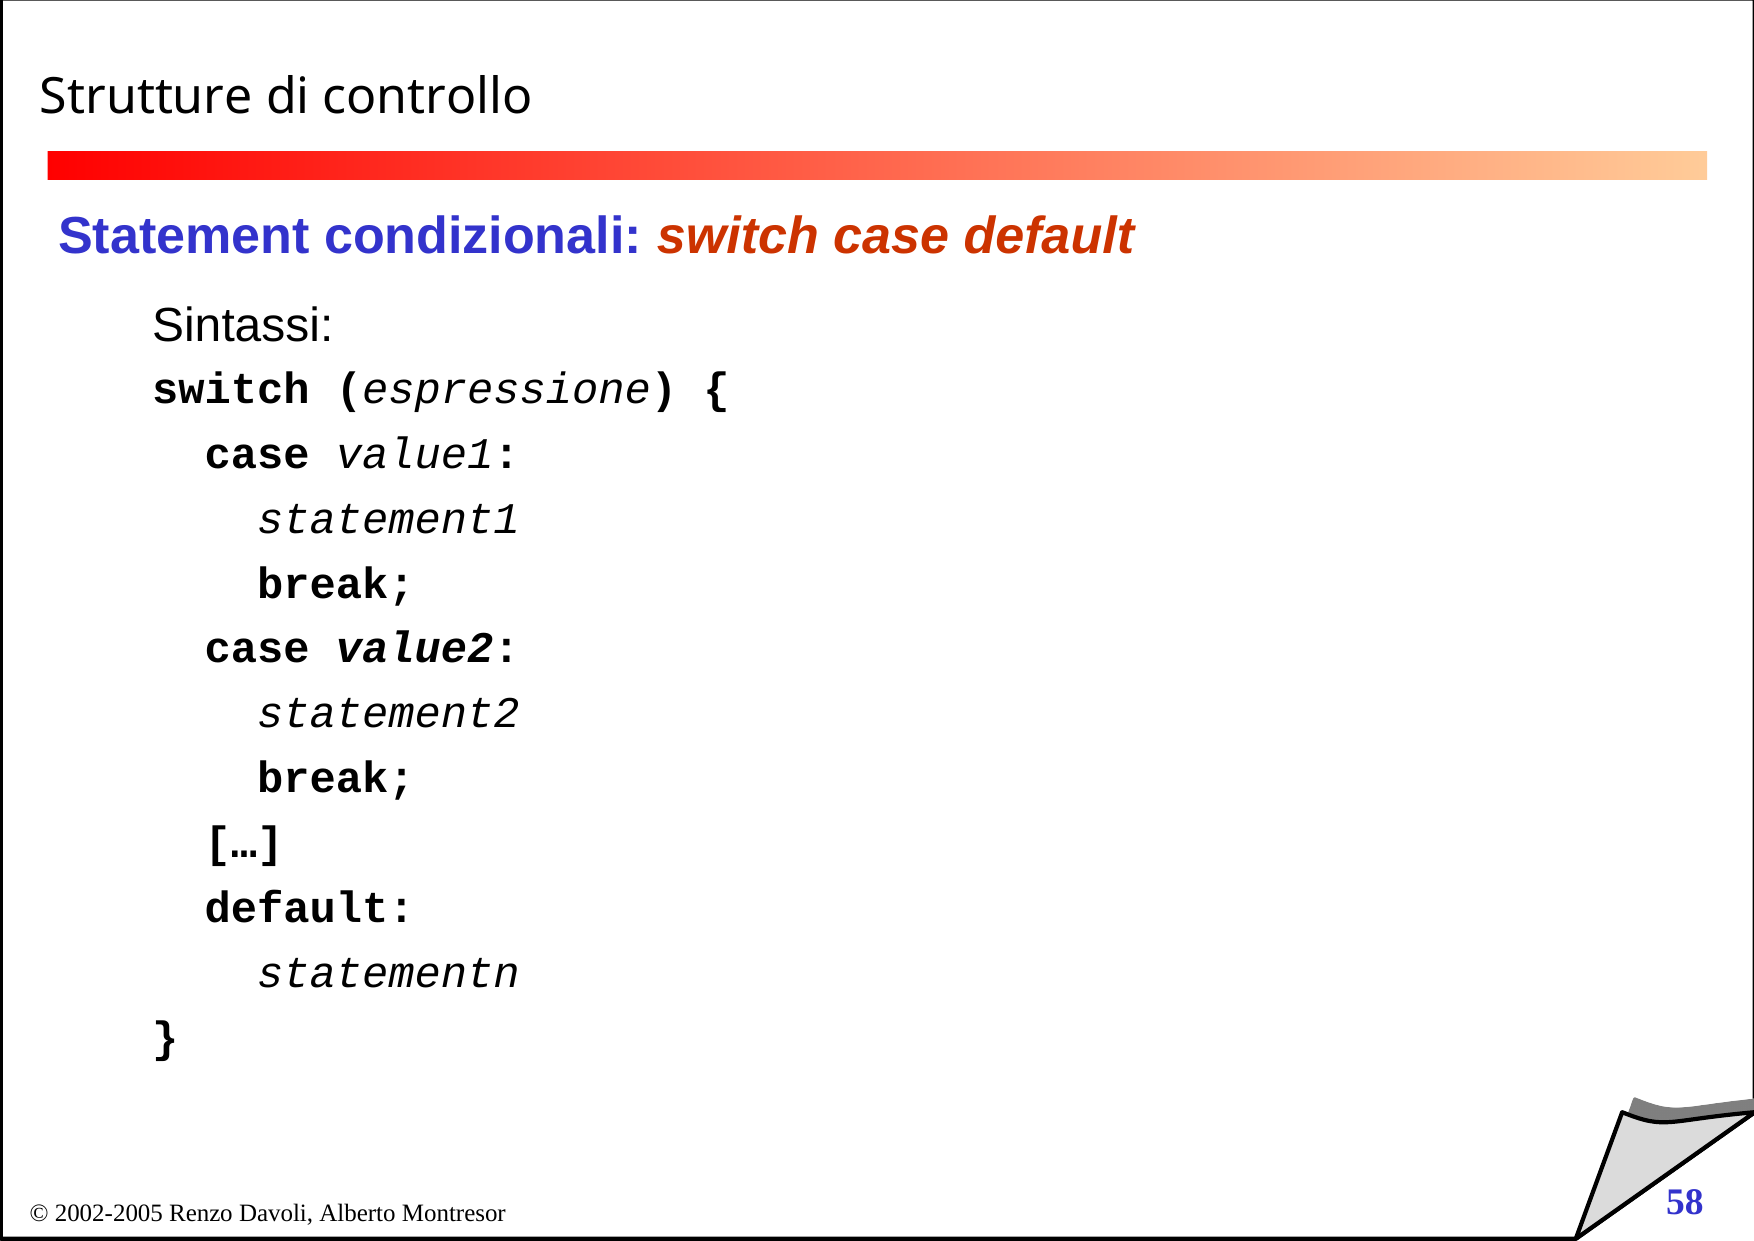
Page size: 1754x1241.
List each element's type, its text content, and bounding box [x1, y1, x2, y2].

text_box main [750, 151, 754, 179]
list Statement condizionali: switch case default Sintassi: switch (espressione) { case value1: statement1 break; case value2: statement2 break; […] default: statementn } [58, 206, 1696, 1152]
title Strutture di controllo [40, 49, 1714, 144]
